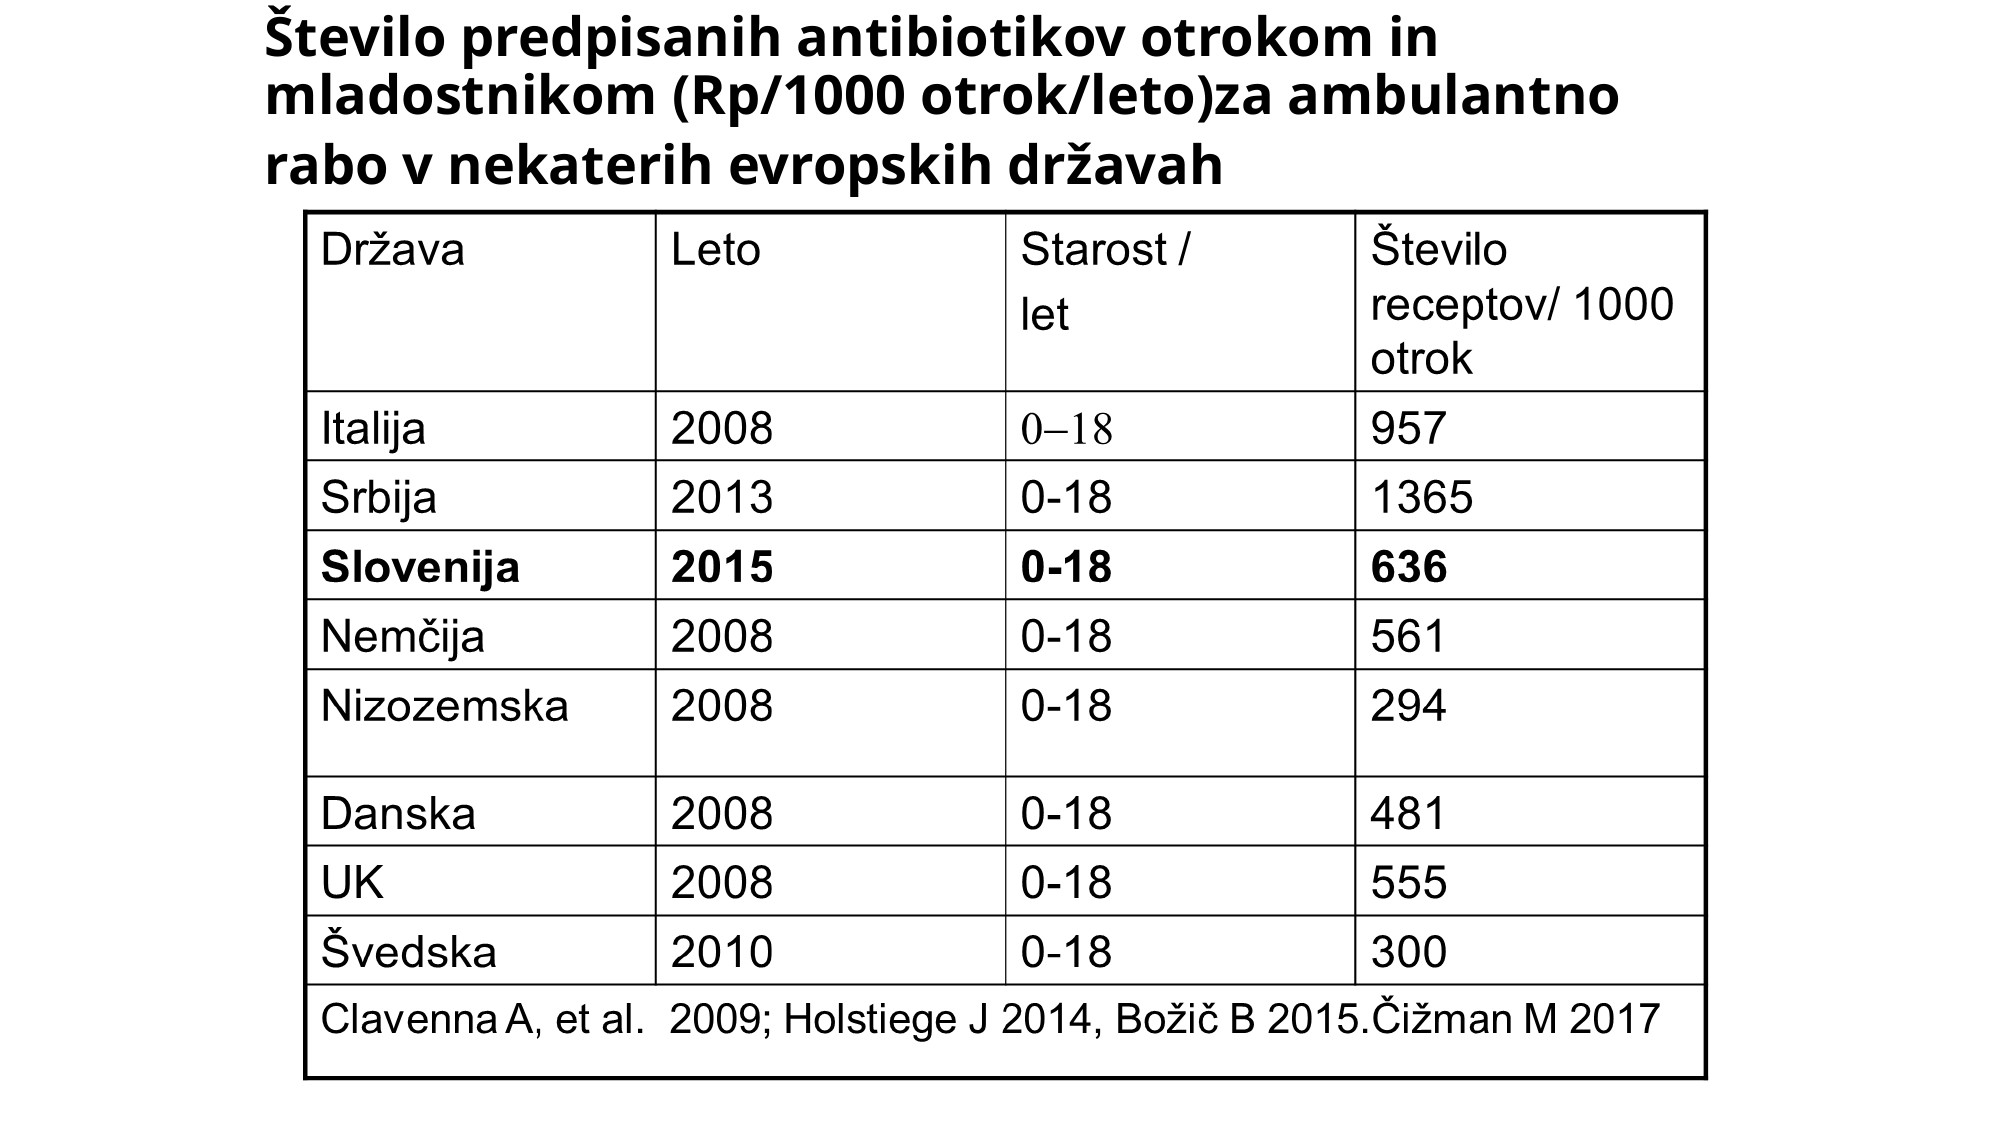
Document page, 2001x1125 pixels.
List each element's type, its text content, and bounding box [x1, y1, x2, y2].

title Število predpisanih antibiotikov otrokom in mladostnikom (Rp/1000 otrok/leto)za ambulantno rabo v nekaterih evropskih državah [249, 0, 1750, 209]
picture [303, 208, 1709, 1081]
